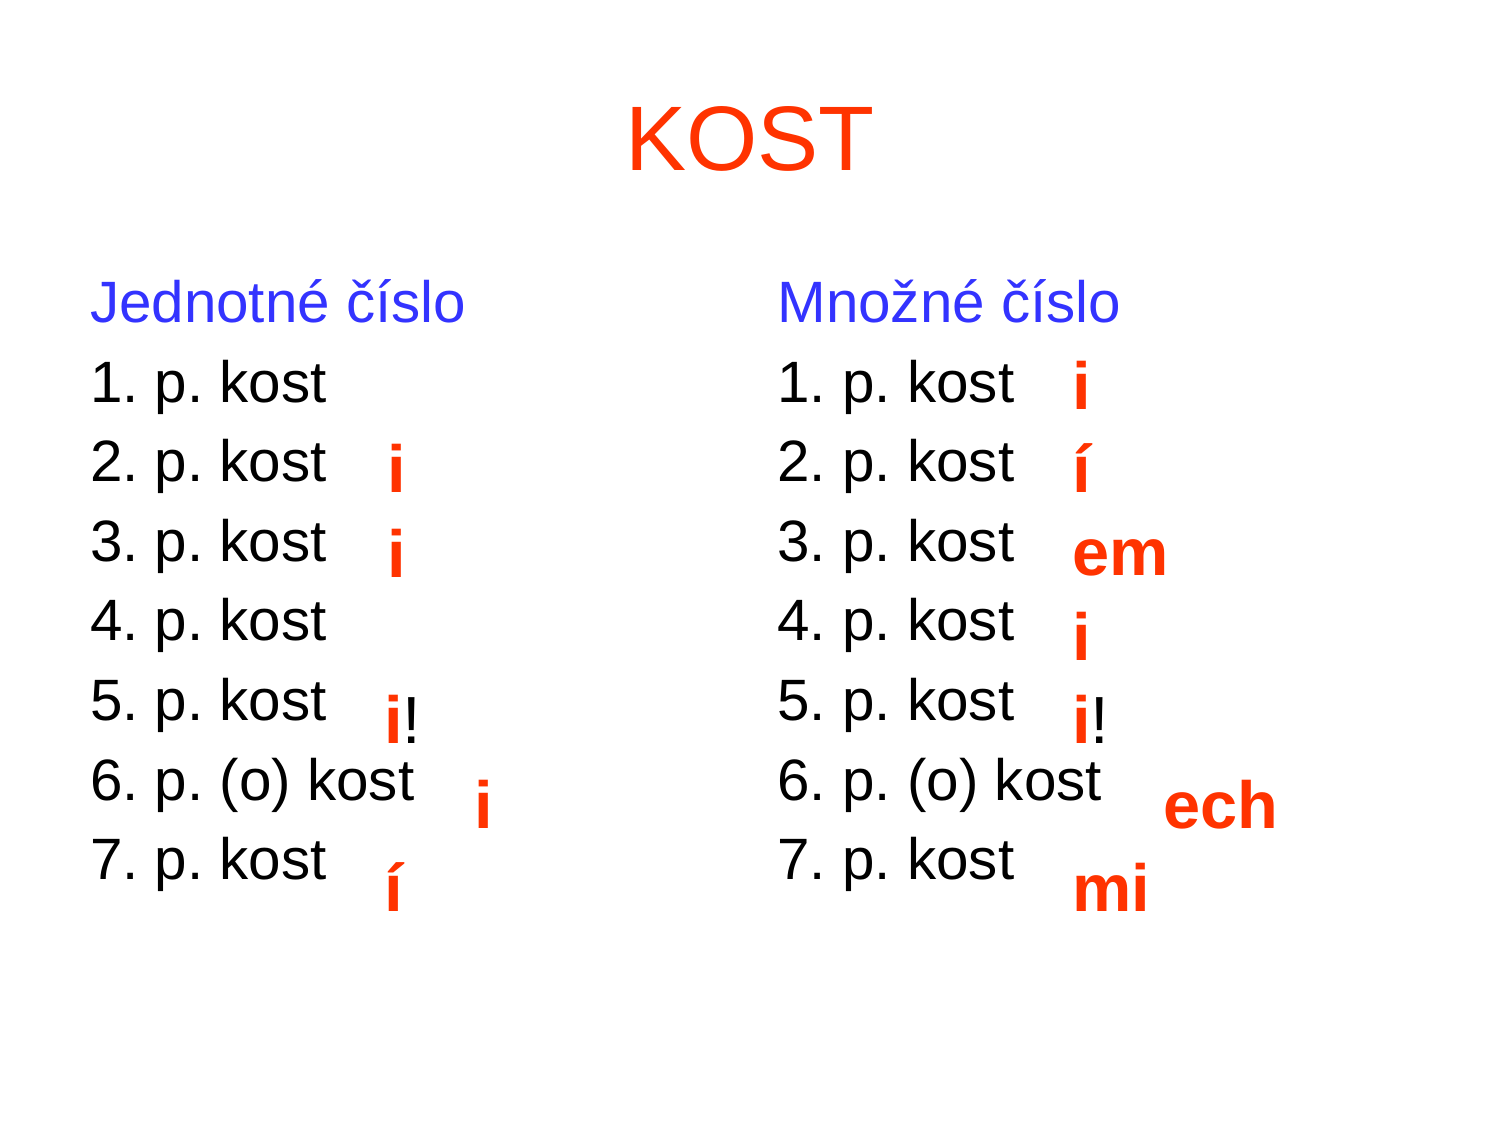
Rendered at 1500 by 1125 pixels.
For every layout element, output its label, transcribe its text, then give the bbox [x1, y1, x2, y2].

text_box í [1057, 424, 1200, 506]
text_box í [369, 843, 513, 934]
title KOST [75, 45, 1426, 233]
text_box i [372, 424, 463, 509]
text_box i [1057, 592, 1149, 674]
text_box i! [1057, 674, 1180, 766]
text_box em [1057, 506, 1250, 598]
text_box mi [1057, 842, 1234, 934]
text_box ech [1148, 760, 1330, 851]
text_box i [1057, 341, 1149, 424]
list Množné číslo 1. p. kost 2. p. kost 3. p. kost 4. p. kost 5. p. kost 6. p. (o) kost 7. p. kost [762, 262, 1426, 1006]
text_box i! [369, 674, 492, 766]
text_box i [460, 760, 551, 851]
list Jednotné číslo 1. p. kost 2. p. kost 3. p. kost 4. p. kost 5. p. kost 6. p. (o) kost 7. p. kost [75, 262, 738, 1006]
text_box i [372, 509, 463, 600]
